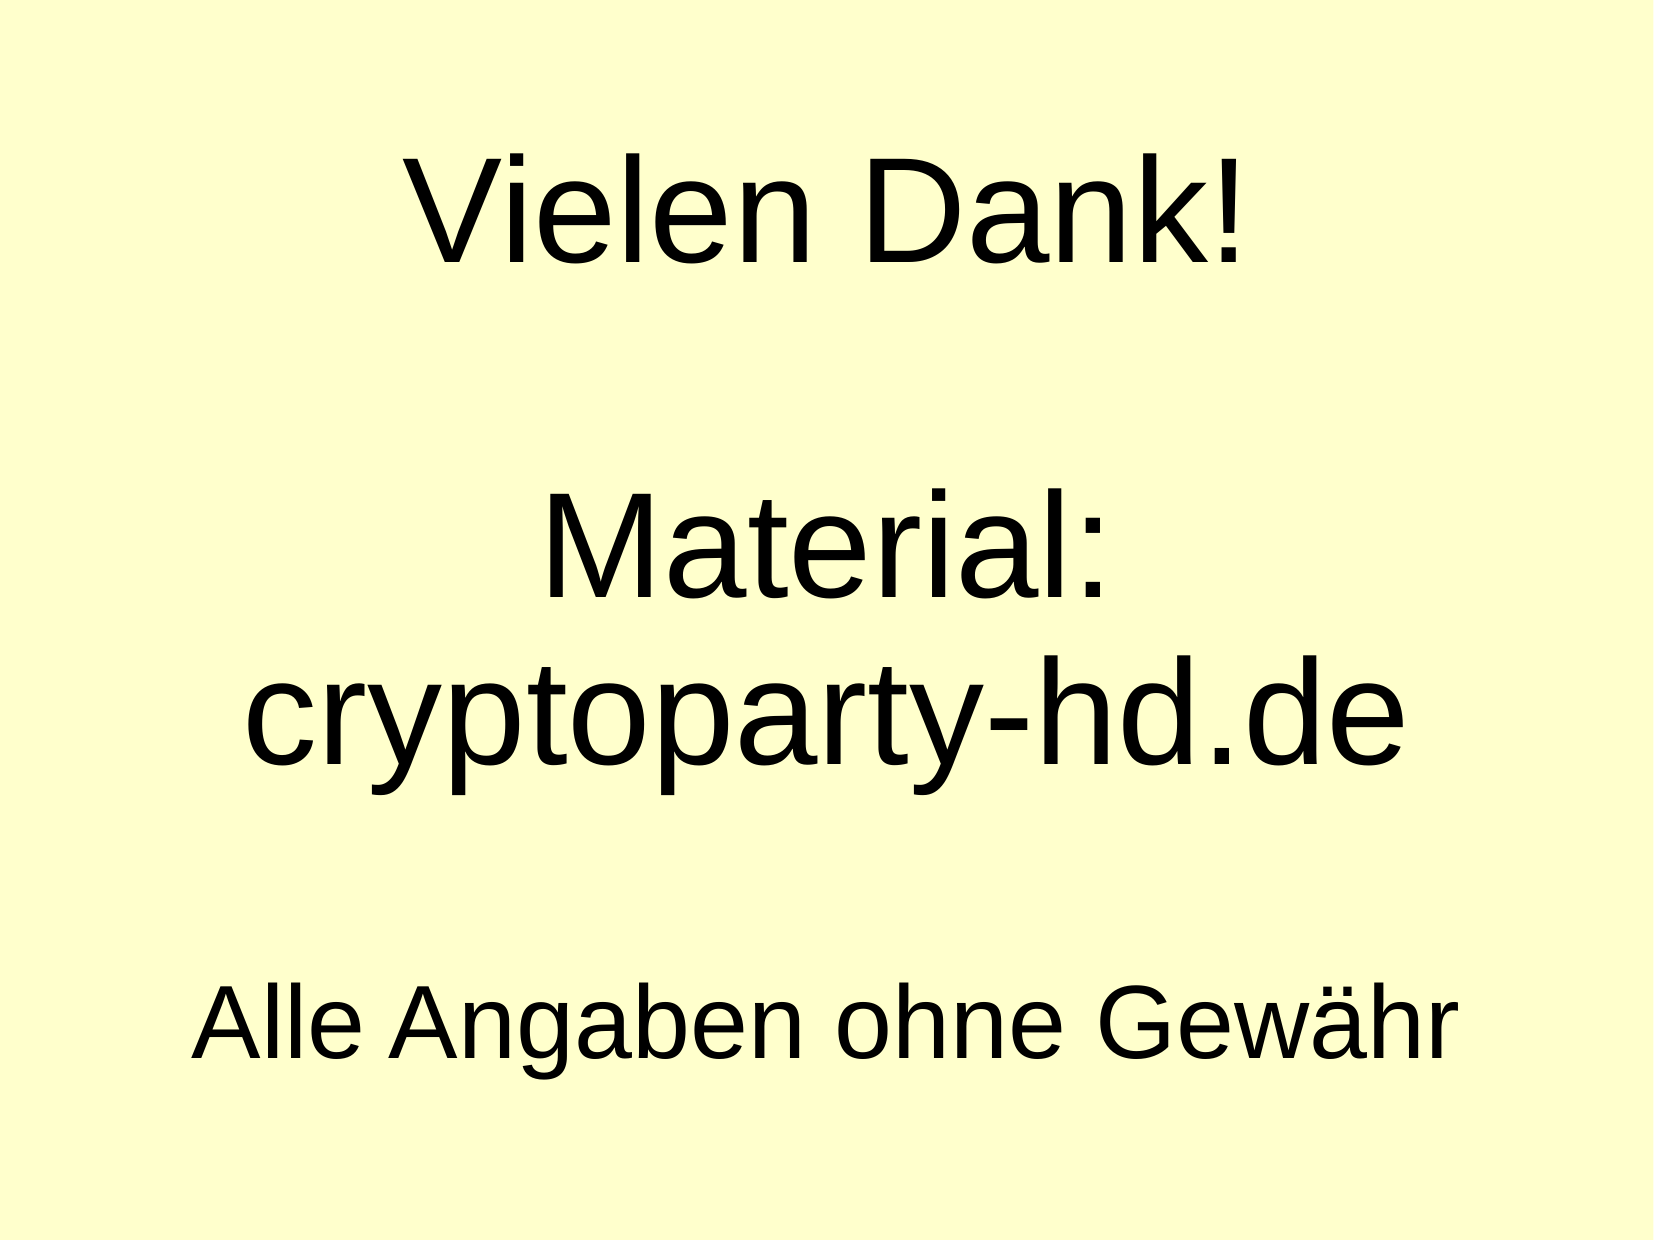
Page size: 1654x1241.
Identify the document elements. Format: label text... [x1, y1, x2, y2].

title Vielen Dank! Material: cryptoparty-hd.de Alle Angaben ohne Gewähr [82, 49, 1571, 1158]
